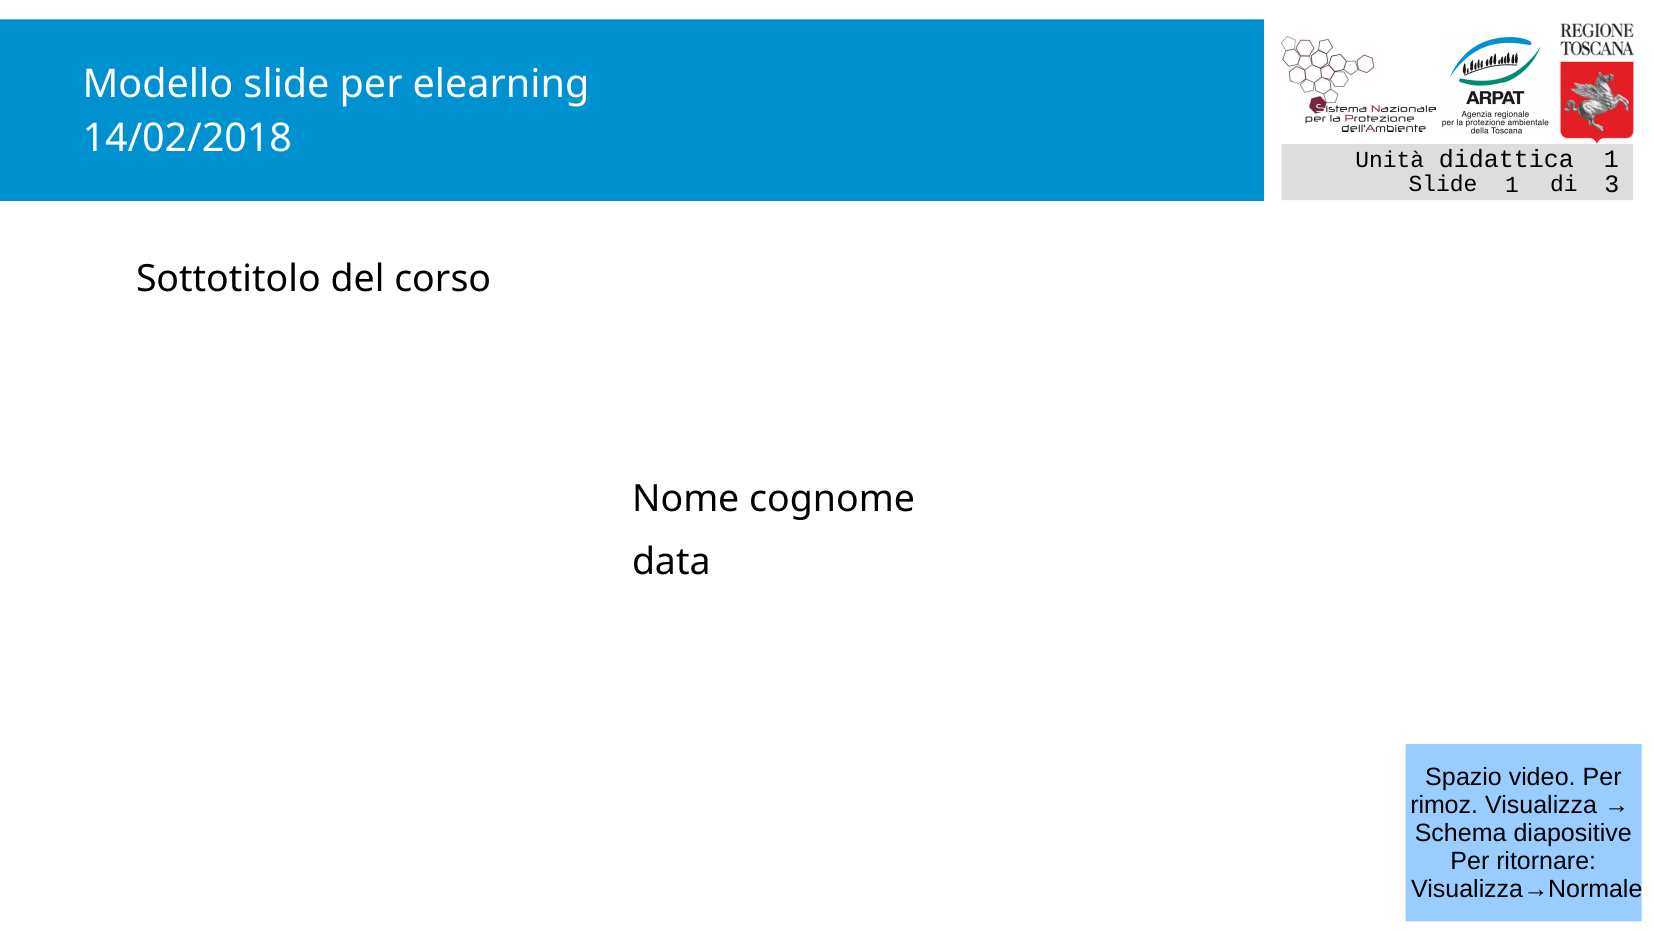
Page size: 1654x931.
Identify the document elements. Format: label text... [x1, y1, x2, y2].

picture [1281, 22, 1636, 144]
title Modello slide per elearning 14/02/2018 [82, 29, 1252, 189]
list Sottotitolo del corso Nome cognome data [65, 244, 1576, 879]
